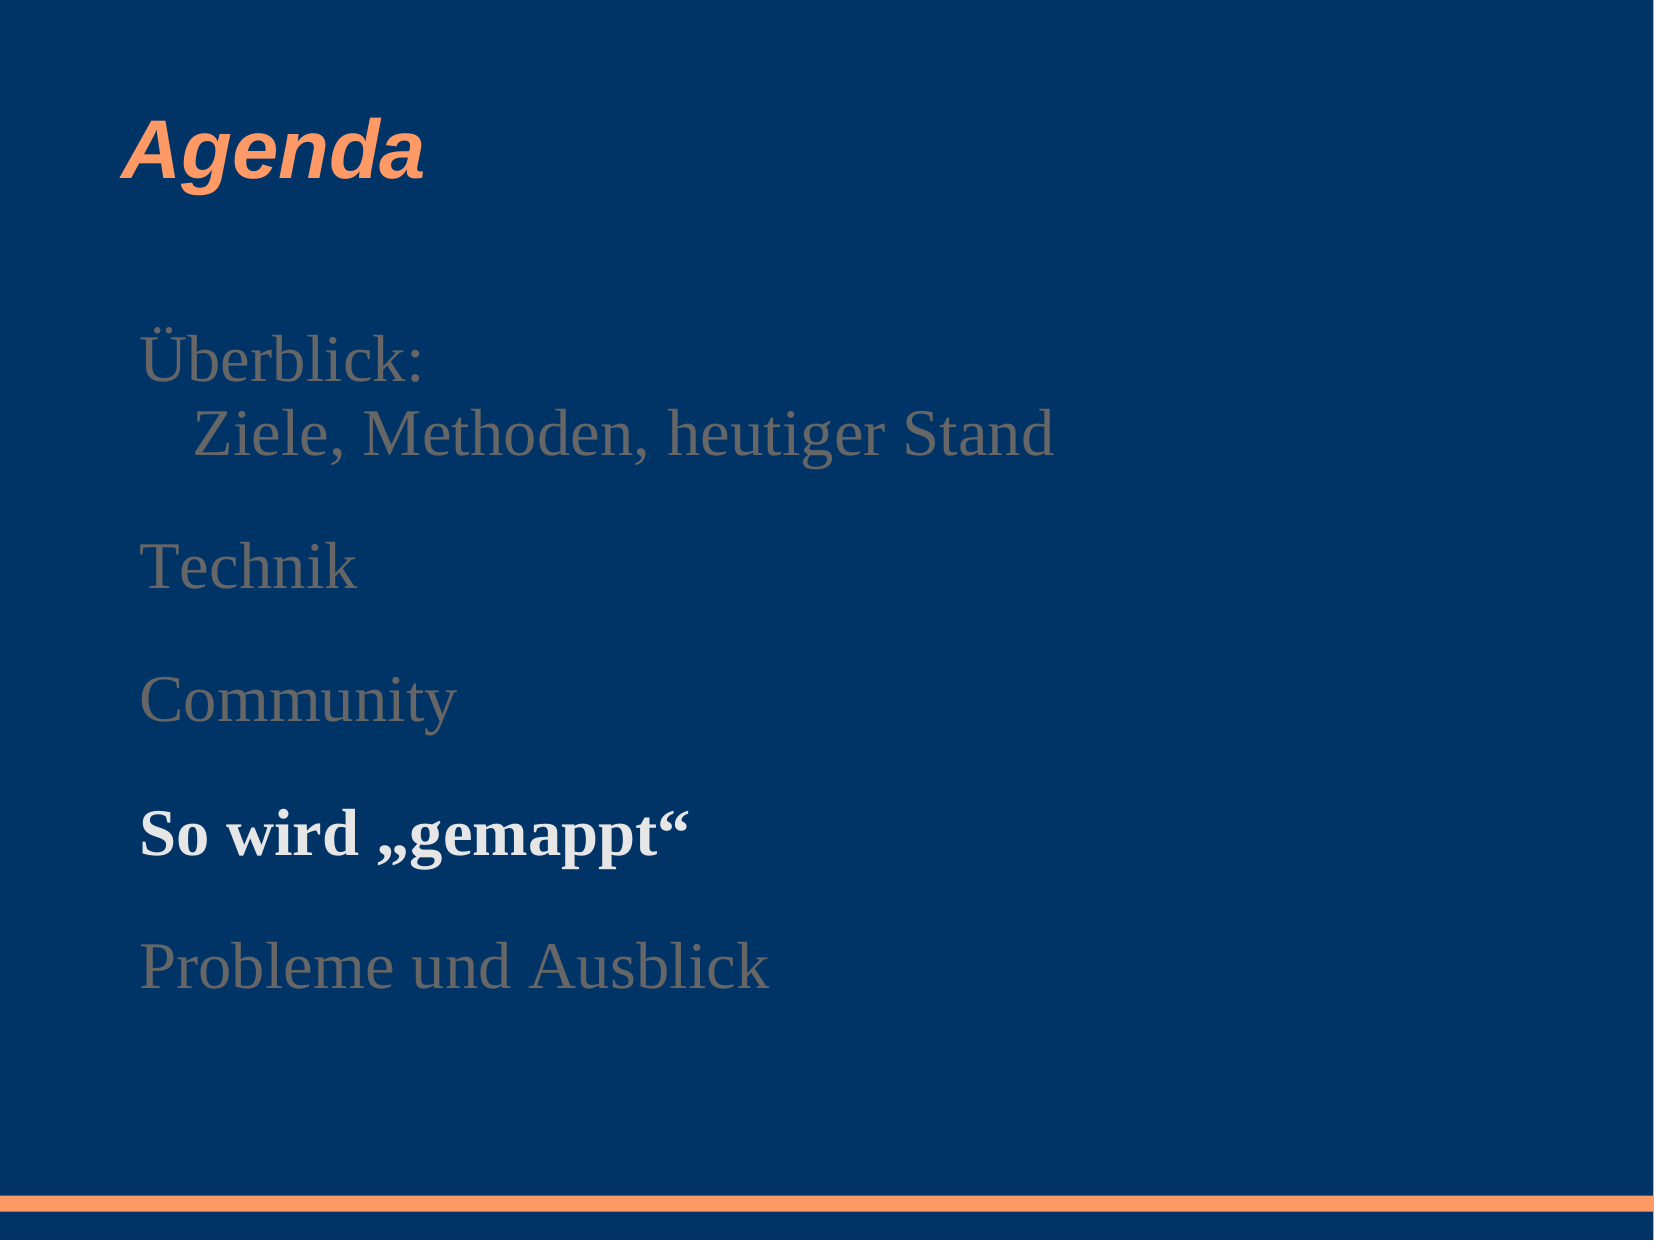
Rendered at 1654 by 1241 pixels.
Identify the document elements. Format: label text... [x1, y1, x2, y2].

title Agenda [121, 53, 1534, 247]
list Überblick: Ziele, Methoden, heutiger Stand Technik Community So wird „gemappt“ Probleme und Ausblick [121, 322, 1561, 1025]
